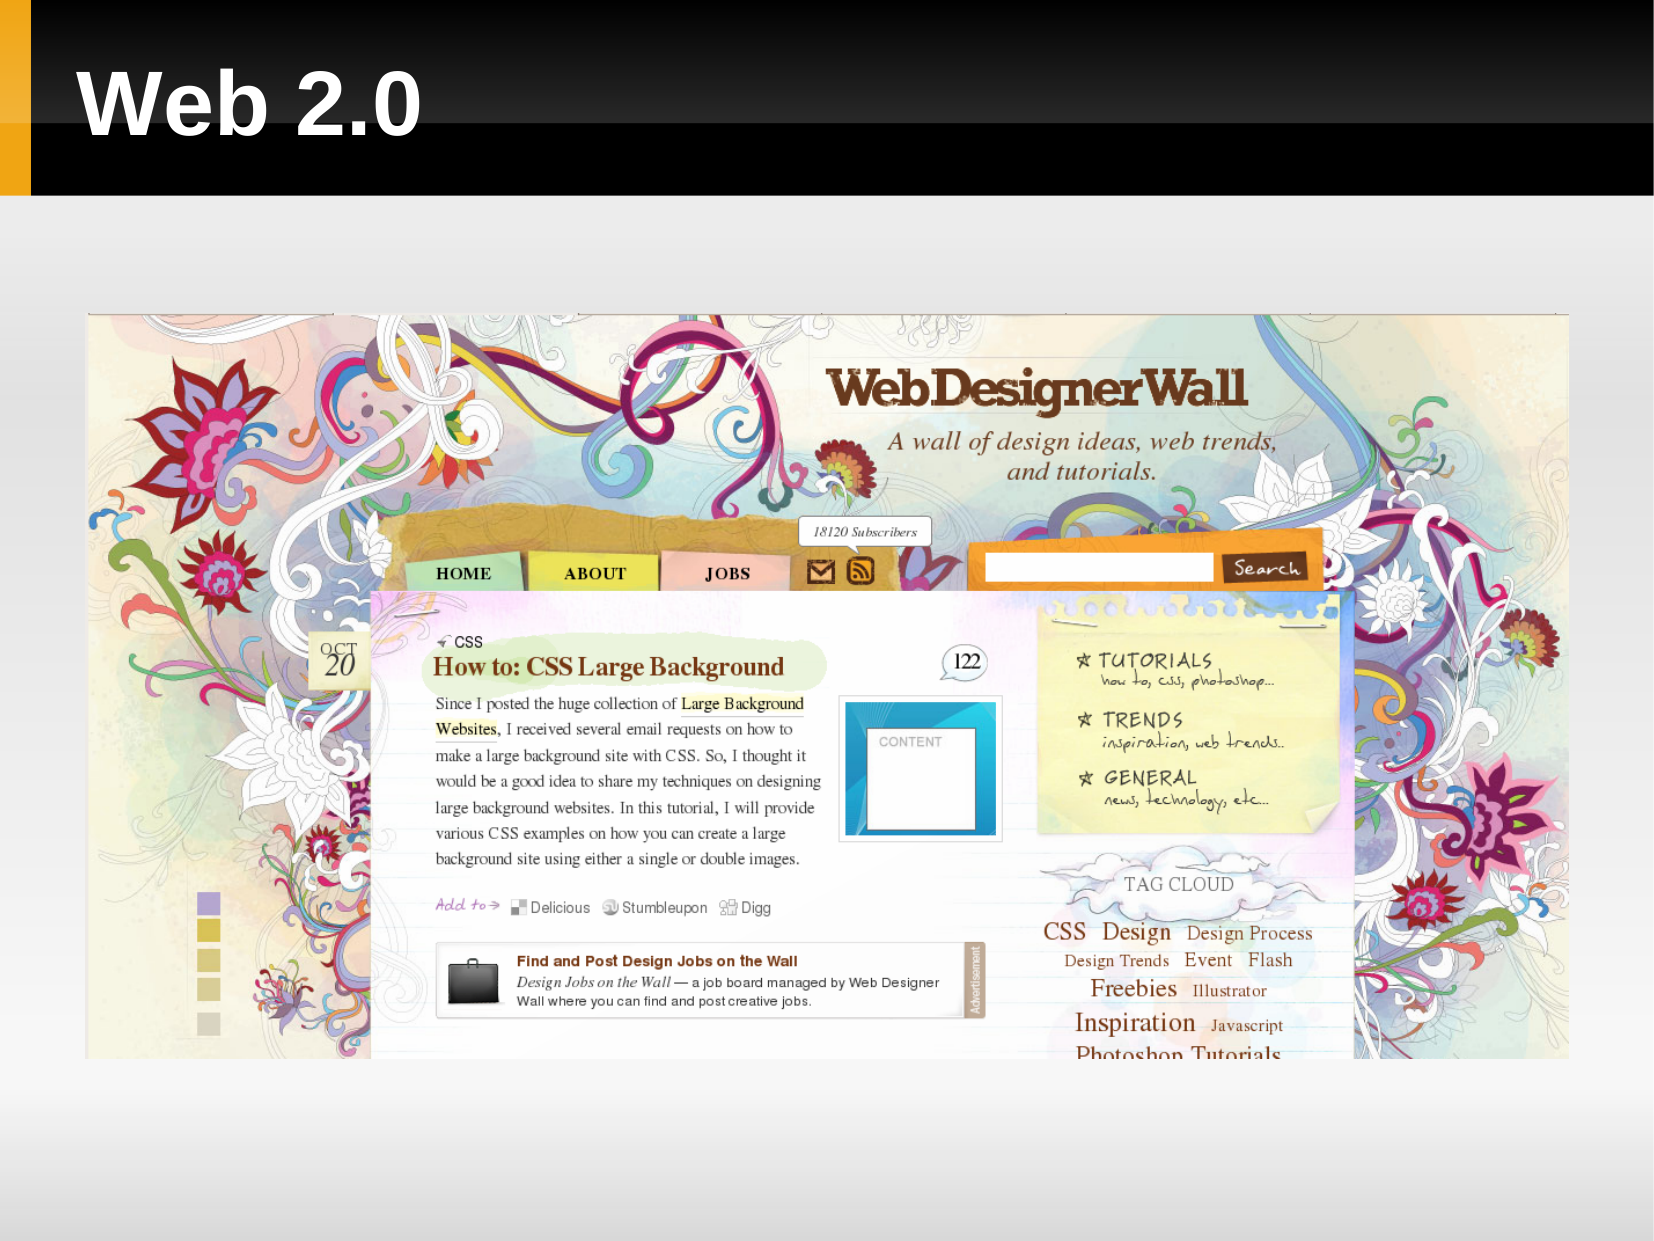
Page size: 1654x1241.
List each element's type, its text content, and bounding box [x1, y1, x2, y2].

title Web 2.0 [76, 0, 1565, 208]
picture [0, 0, 1654, 1241]
